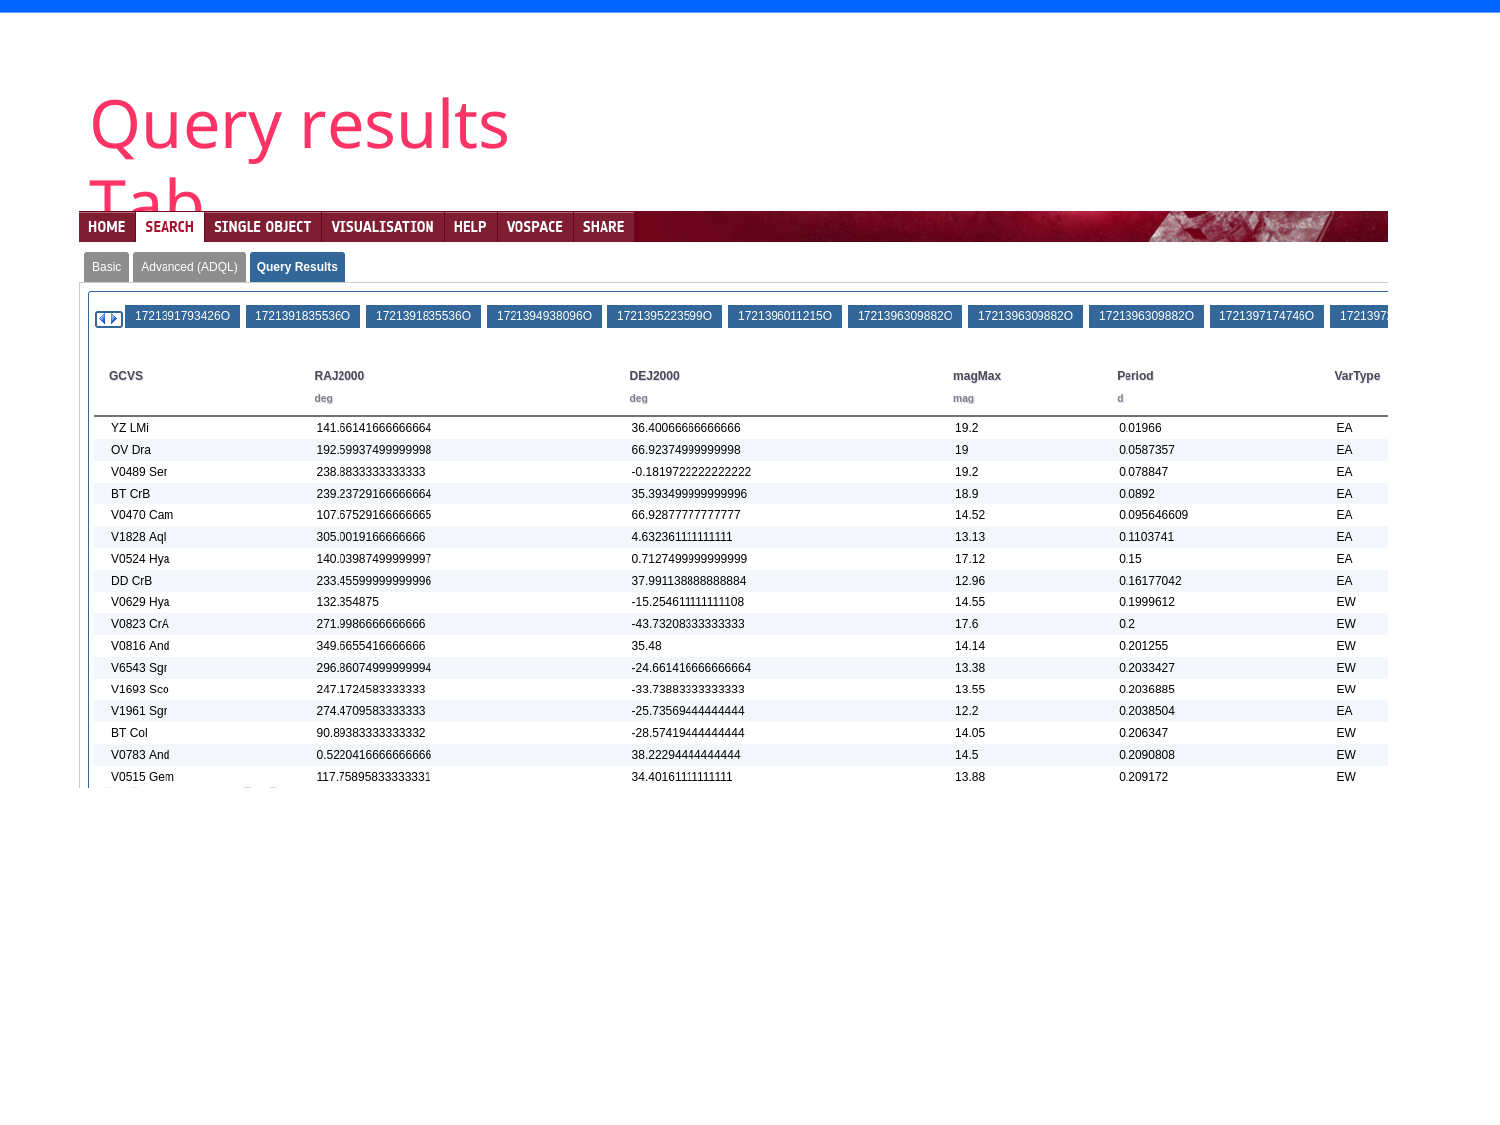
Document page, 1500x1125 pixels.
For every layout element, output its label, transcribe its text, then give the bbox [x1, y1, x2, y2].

picture [79, 211, 1388, 788]
text_box Query results Tab [75, 75, 638, 180]
